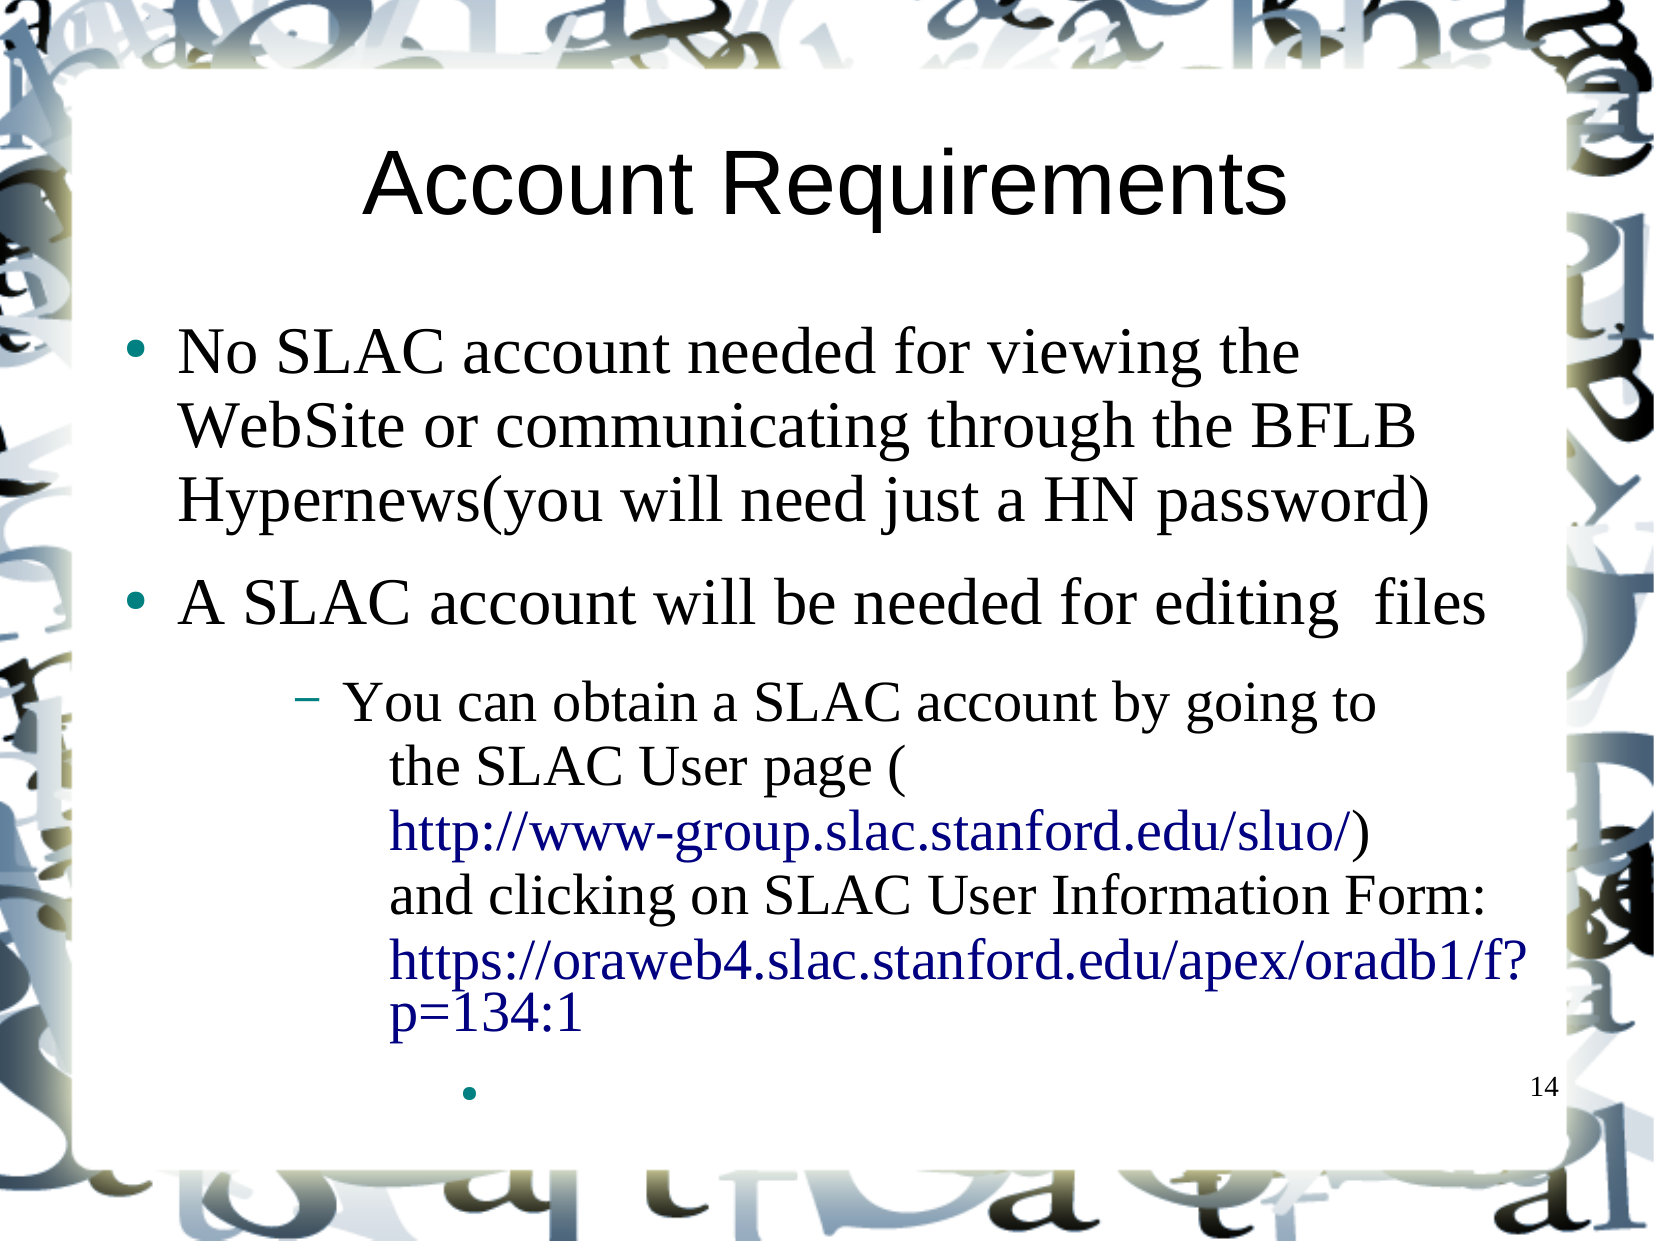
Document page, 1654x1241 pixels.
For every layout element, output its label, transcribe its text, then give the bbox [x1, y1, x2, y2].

picture [0, 0, 1654, 1241]
title Account Requirements [82, 78, 1571, 287]
list No SLAC account needed for viewing the WebSite or communicating through the BFLB Hypernews(you will need just a HN password) A SLAC account will be needed for editing files You can obtain a SLAC account by going to the SLAC User page (http://www-group.slac.stanford.edu/sluo/) and clicking on SLAC User Information Form: https://oraweb4.slac.stanford.edu/apex/oradb1/f?p=134:1 [106, 313, 1530, 1126]
